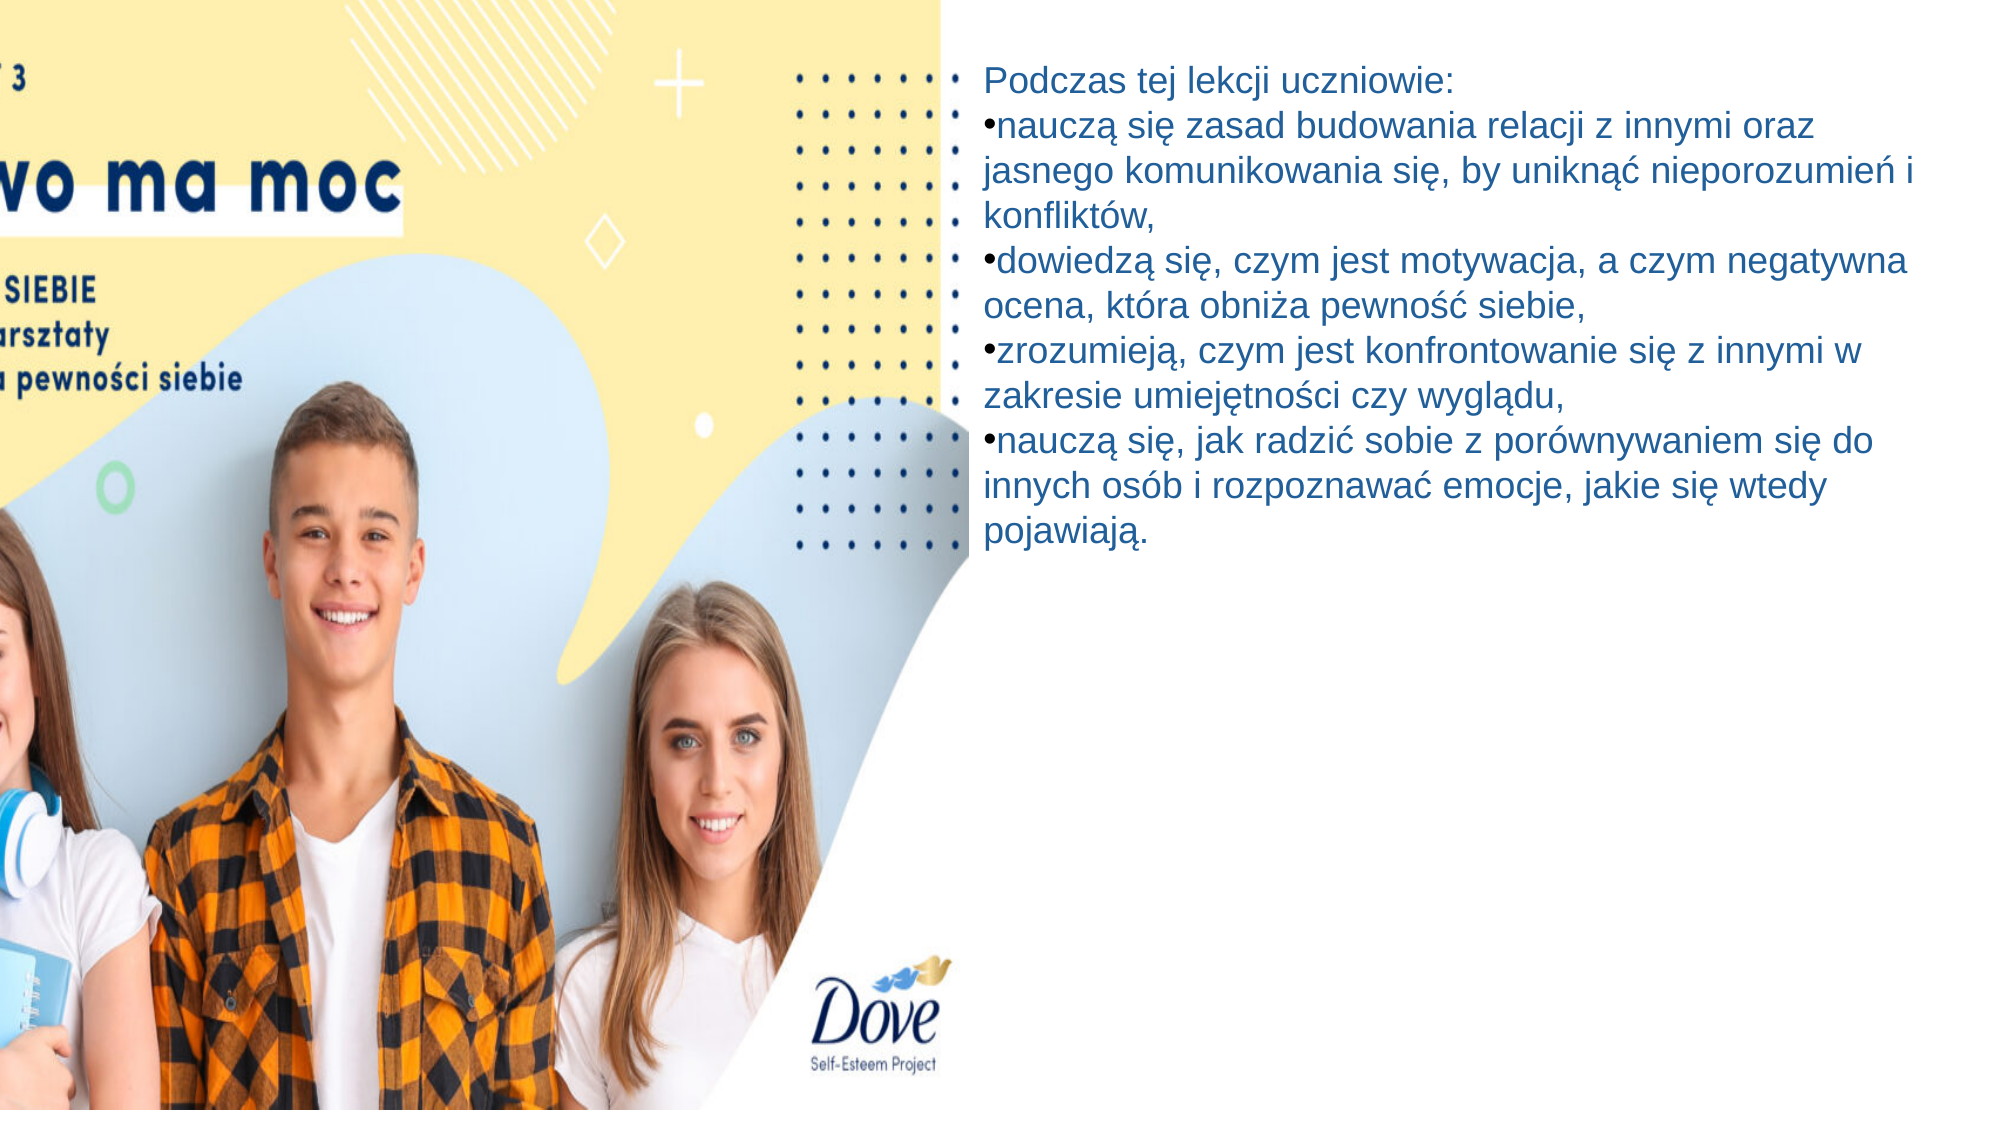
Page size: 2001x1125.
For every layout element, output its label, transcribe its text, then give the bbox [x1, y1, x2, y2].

text_box Podczas tej lekcji uczniowie: nauczą się zasad budowania relacji z innymi oraz jasnego komunikowania się, by uniknąć nieporozumień i konfliktów, dowiedzą się, czym jest motywacja, a czym negatywna ocena, która obniża pewność siebie, zrozumieją, czym jest konfrontowanie się z innymi w zakresie umiejętności czy wyglądu, nauczą się, jak radzić sobie z porównywaniem się do innych osób i rozpoznawać emocje, jakie się wtedy pojawiają. [968, 48, 1960, 564]
picture [0, 0, 969, 1110]
